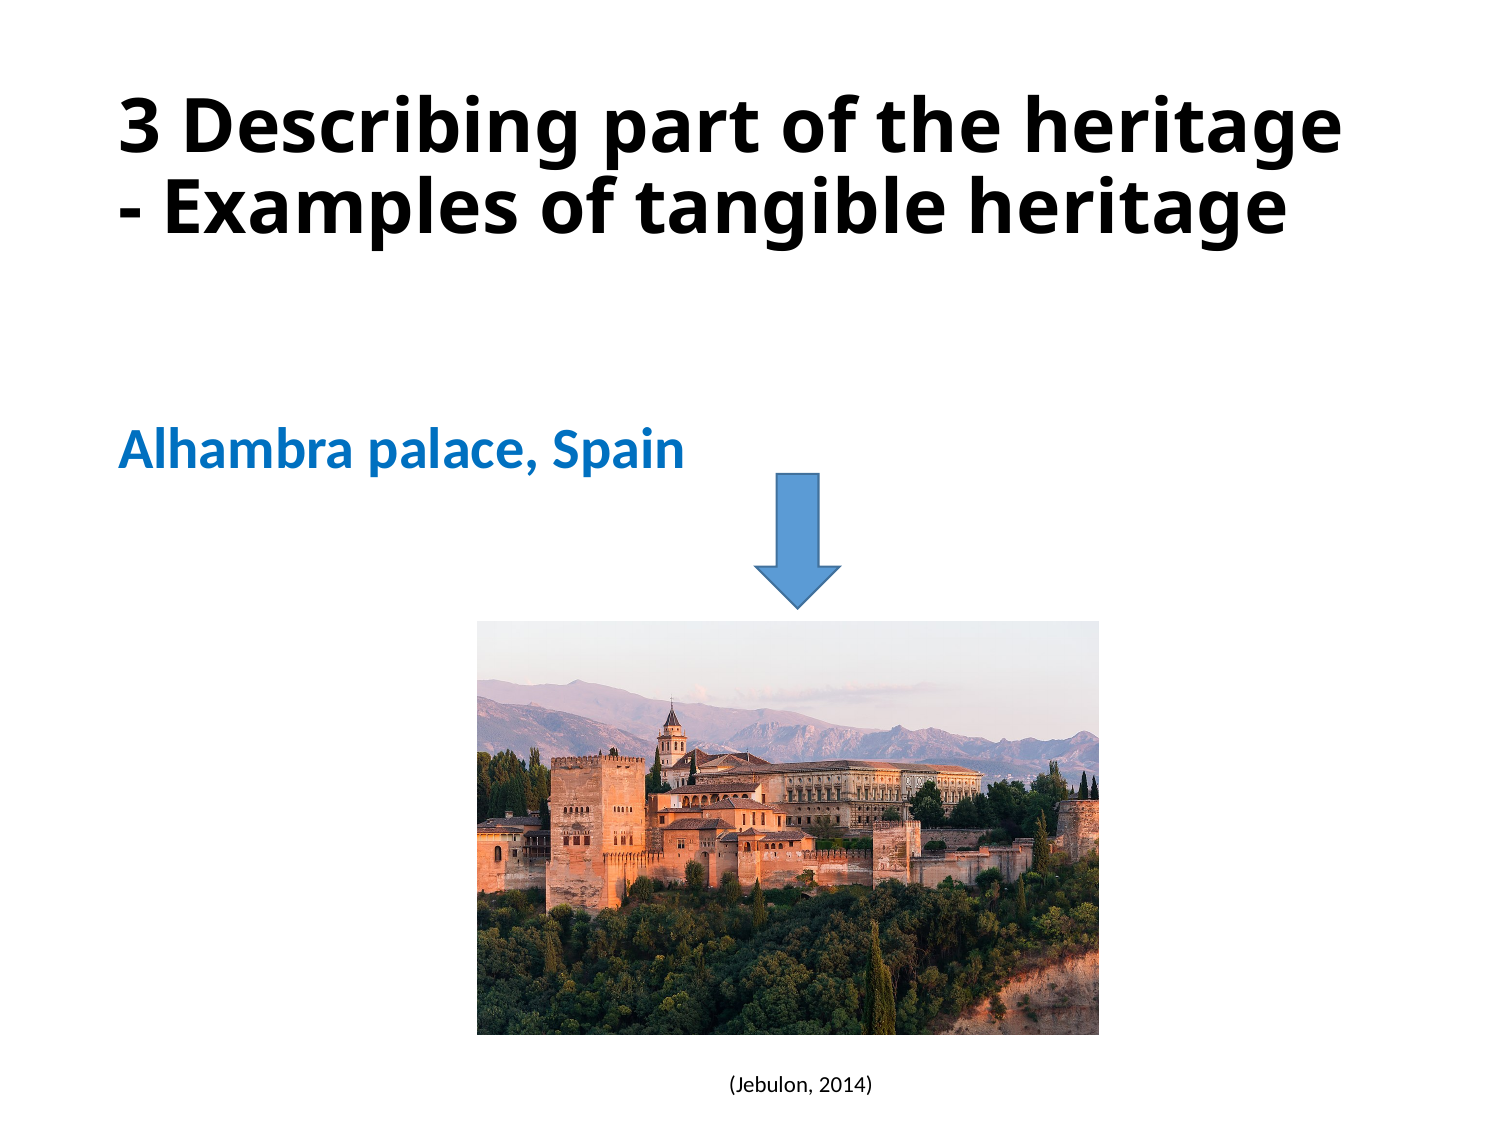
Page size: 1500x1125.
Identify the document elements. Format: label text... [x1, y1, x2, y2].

title 3 Describing part of the heritage - Examples of tangible heritage [103, 59, 1397, 278]
list Alhambra palace, Spain [103, 320, 1397, 1035]
text_box (Jebulon, 2014) [620, 1047, 888, 1107]
picture [477, 621, 1099, 1035]
text_box [755, 473, 840, 609]
